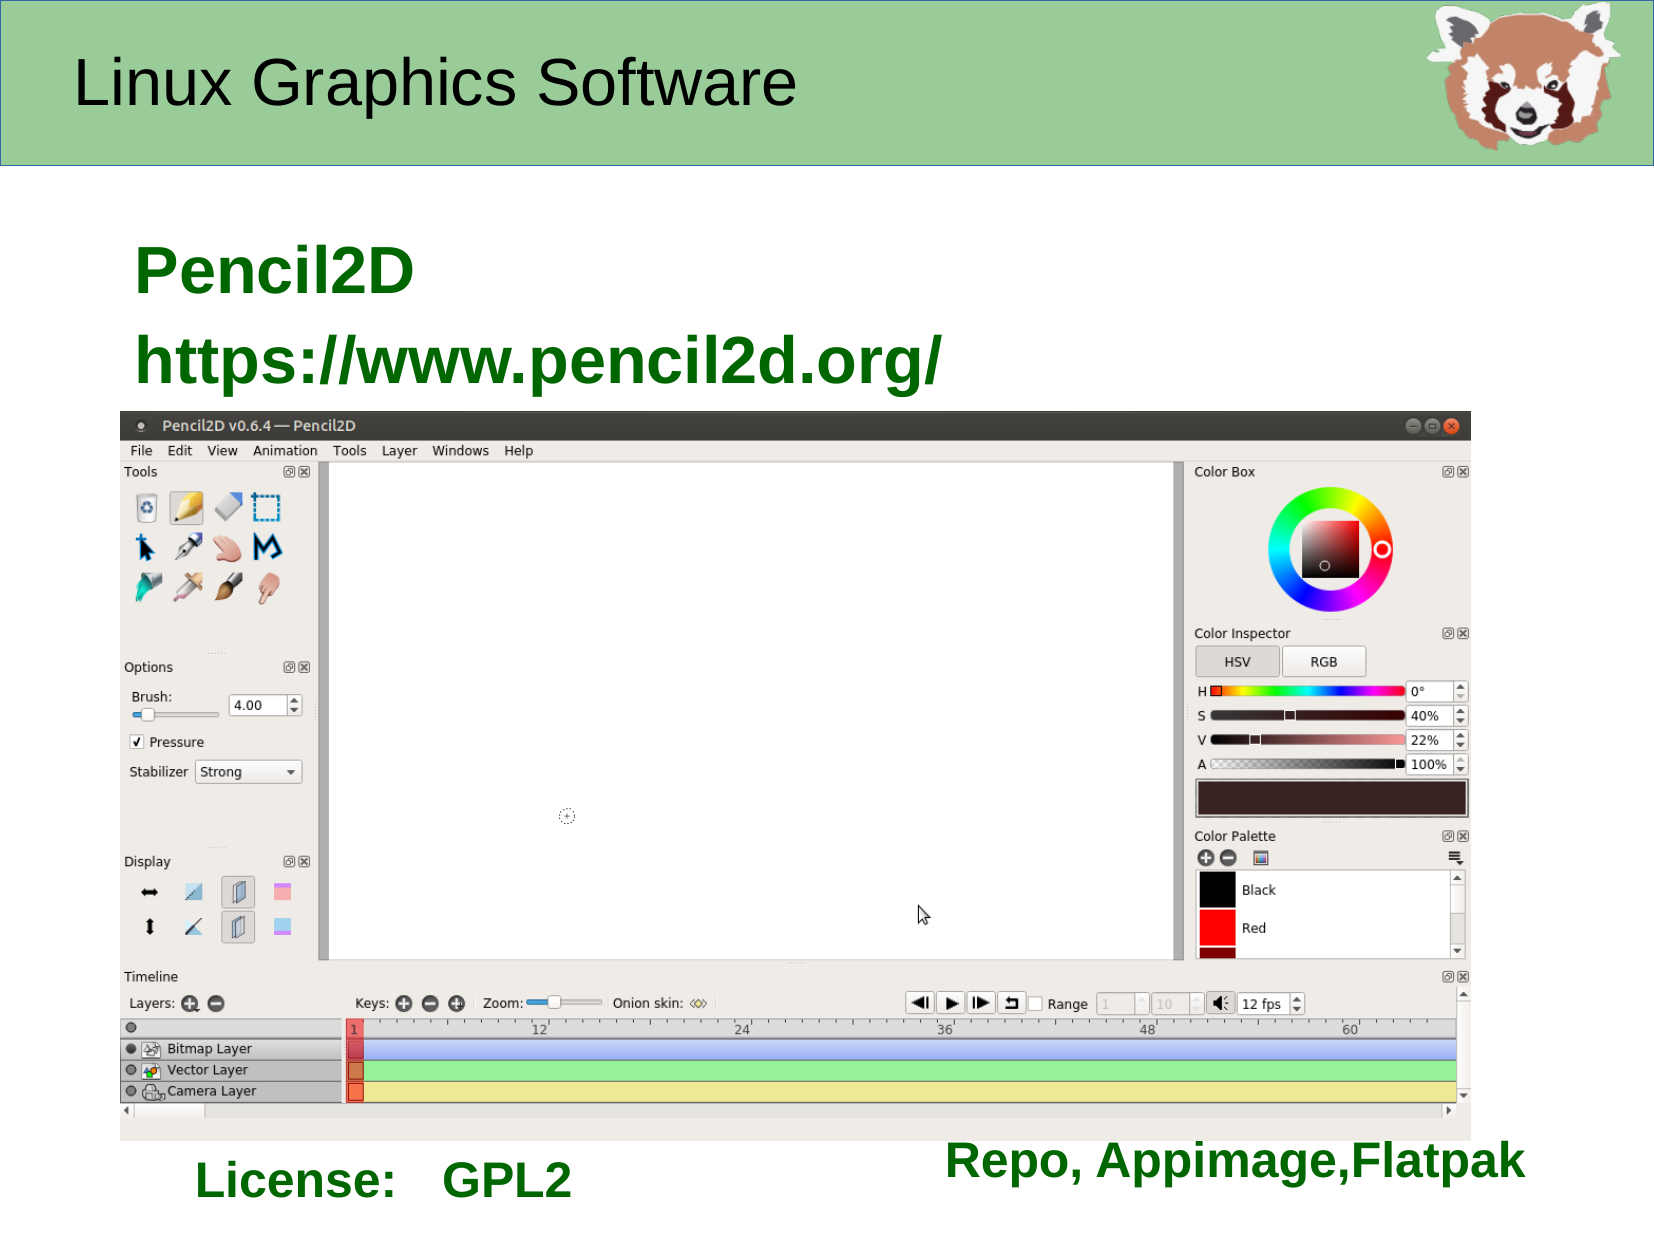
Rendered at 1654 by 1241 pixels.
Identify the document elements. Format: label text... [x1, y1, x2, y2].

text_box [0, 0, 1654, 166]
text_box https://www.pencil2d.org/ [120, 315, 1530, 406]
text_box Repo, Appimage,Flatpak [930, 1125, 1621, 1241]
text_box License: [180, 1144, 413, 1216]
title Linux Graphics Software [0, 15, 856, 151]
picture [1426, 2, 1621, 151]
picture [120, 411, 1471, 1141]
text_box GPL2 [427, 1144, 588, 1216]
text_box Pencil2D [120, 225, 961, 315]
